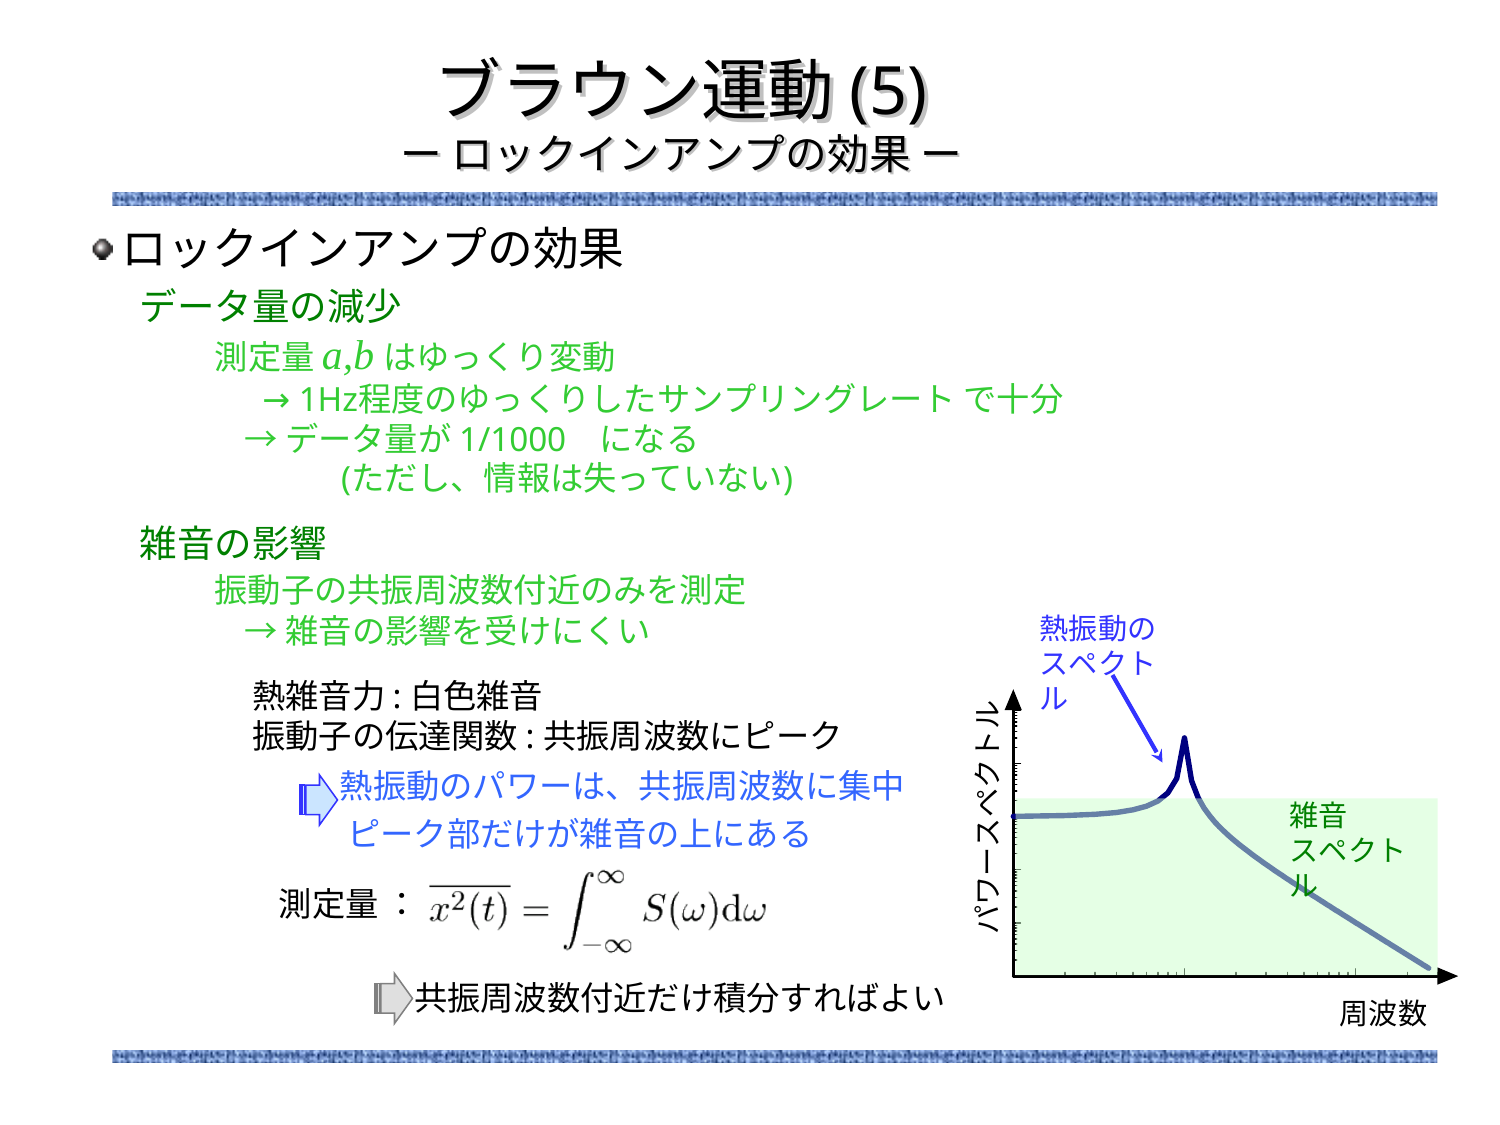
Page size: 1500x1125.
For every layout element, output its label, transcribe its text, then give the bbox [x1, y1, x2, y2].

text_box 測定量 ： [264, 875, 442, 932]
text_box [377, 973, 413, 1024]
picture [418, 862, 771, 956]
text_box 熱振動のパワーは、共振周波数に集中 [325, 757, 921, 813]
text_box [1015, 798, 1438, 976]
picture [112, 192, 1438, 206]
list ロックインアンプの効果 [74, 212, 1451, 1025]
picture [112, 1050, 1438, 1063]
text_box ピーク部だけが雑音の上にある [332, 805, 828, 862]
text_box 雑音 スペクトル [1275, 790, 1438, 911]
text_box 熱振動の スペクトル [1024, 602, 1188, 723]
text_box 共振周波数付近だけ積分すればよい [399, 969, 969, 1026]
title ブラウン運動 (5) ー ロックインアンプの効果 ー [137, 37, 1225, 188]
text_box 周波数 [1325, 987, 1463, 1038]
text_box [302, 774, 338, 826]
picture [999, 686, 1463, 988]
text_box データ量の減少 測定量 a,b はゆっくり変動 → 1Hz程度のゆっくりしたサンプリングレート で十分 → データ量が 1/1000 になる (ただし、情報は失っていない) [124, 275, 1288, 506]
text_box 雑音の影響 振動子の共振周波数付近のみを測定 → 雑音の影響を受けにくい [125, 512, 788, 658]
text_box 熱雑音力 : 白色雑音 振動子の伝達関数 : 共振周波数にピーク [237, 667, 950, 763]
text_box パワースペクトル [961, 675, 1013, 950]
